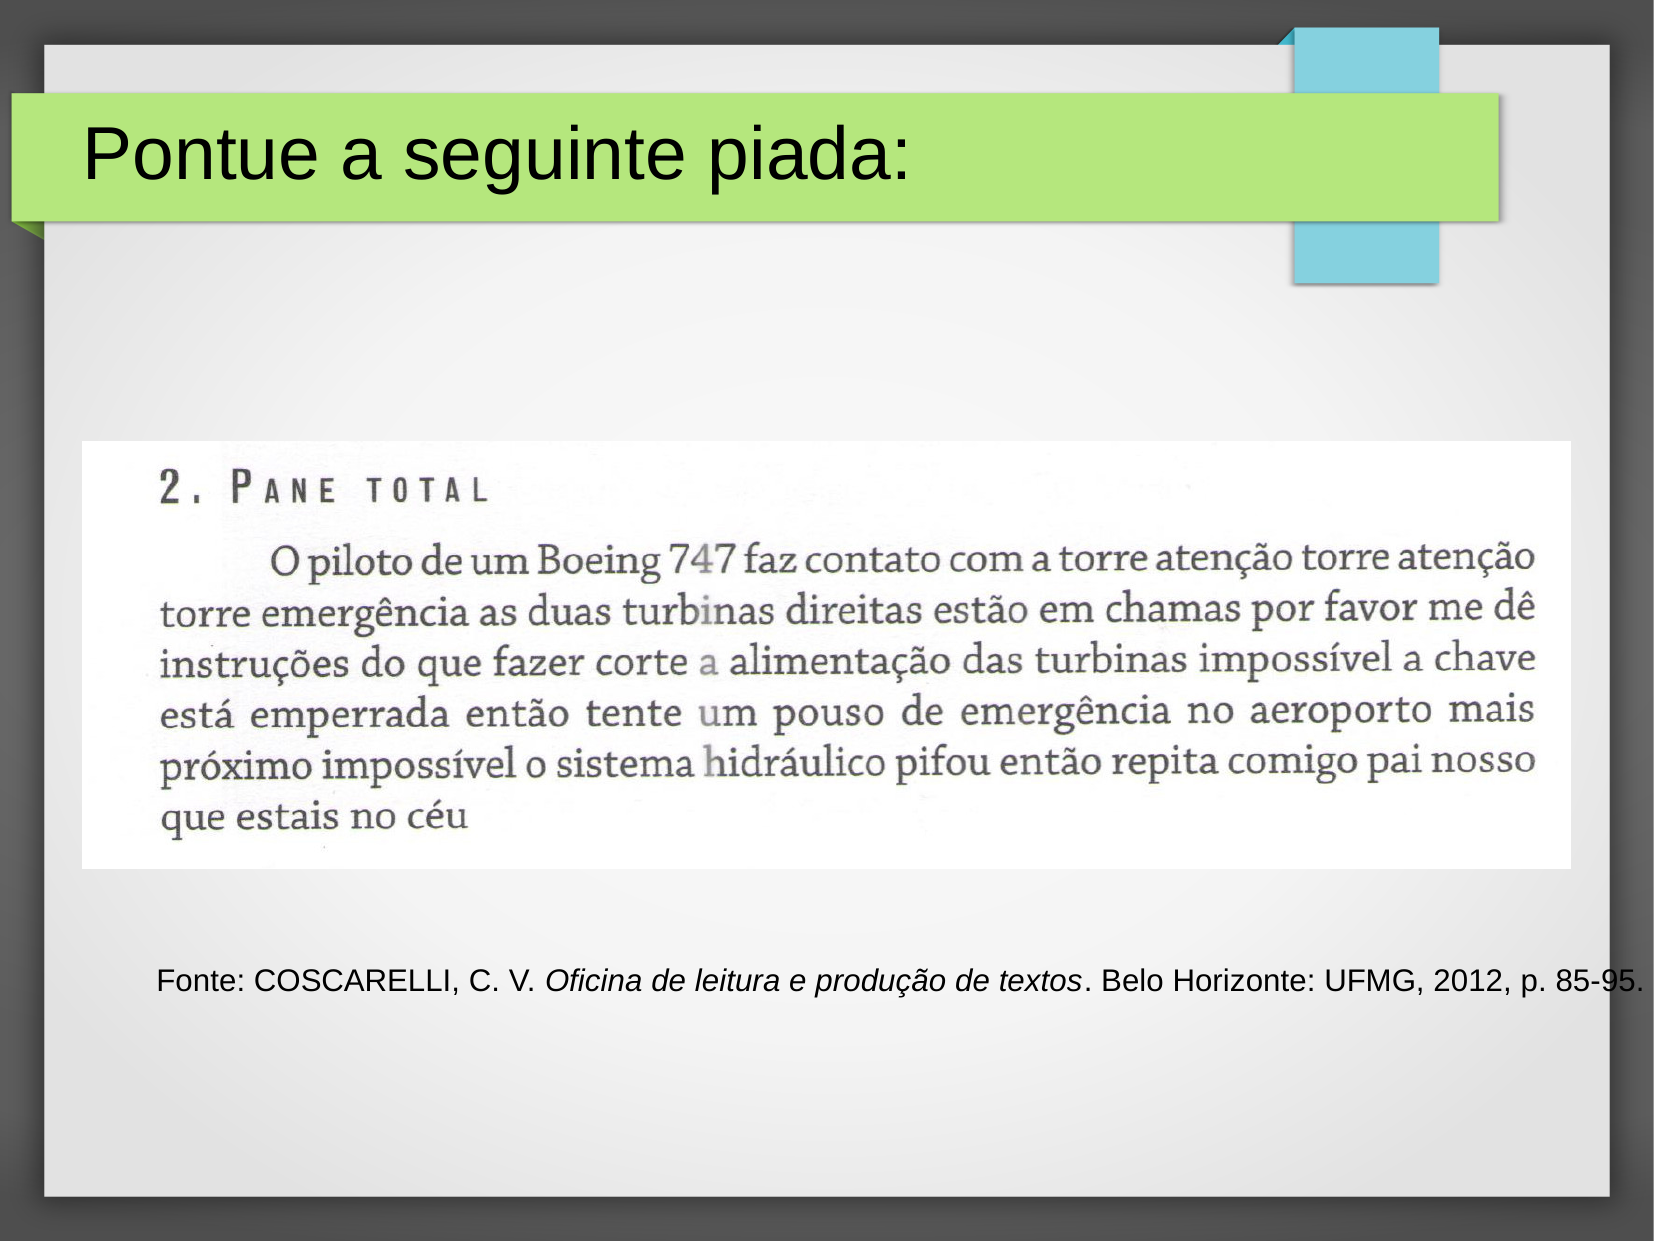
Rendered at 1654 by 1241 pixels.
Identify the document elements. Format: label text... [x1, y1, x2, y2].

picture [0, 0, 1654, 1241]
title Pontue a seguinte piada: [82, 94, 1264, 213]
text_box Fonte: COSCARELLI, C. V. Oficina de leitura e produção de textos. Belo Horizonte: UFMG, 2012, p. 85-95. [141, 909, 1536, 1052]
